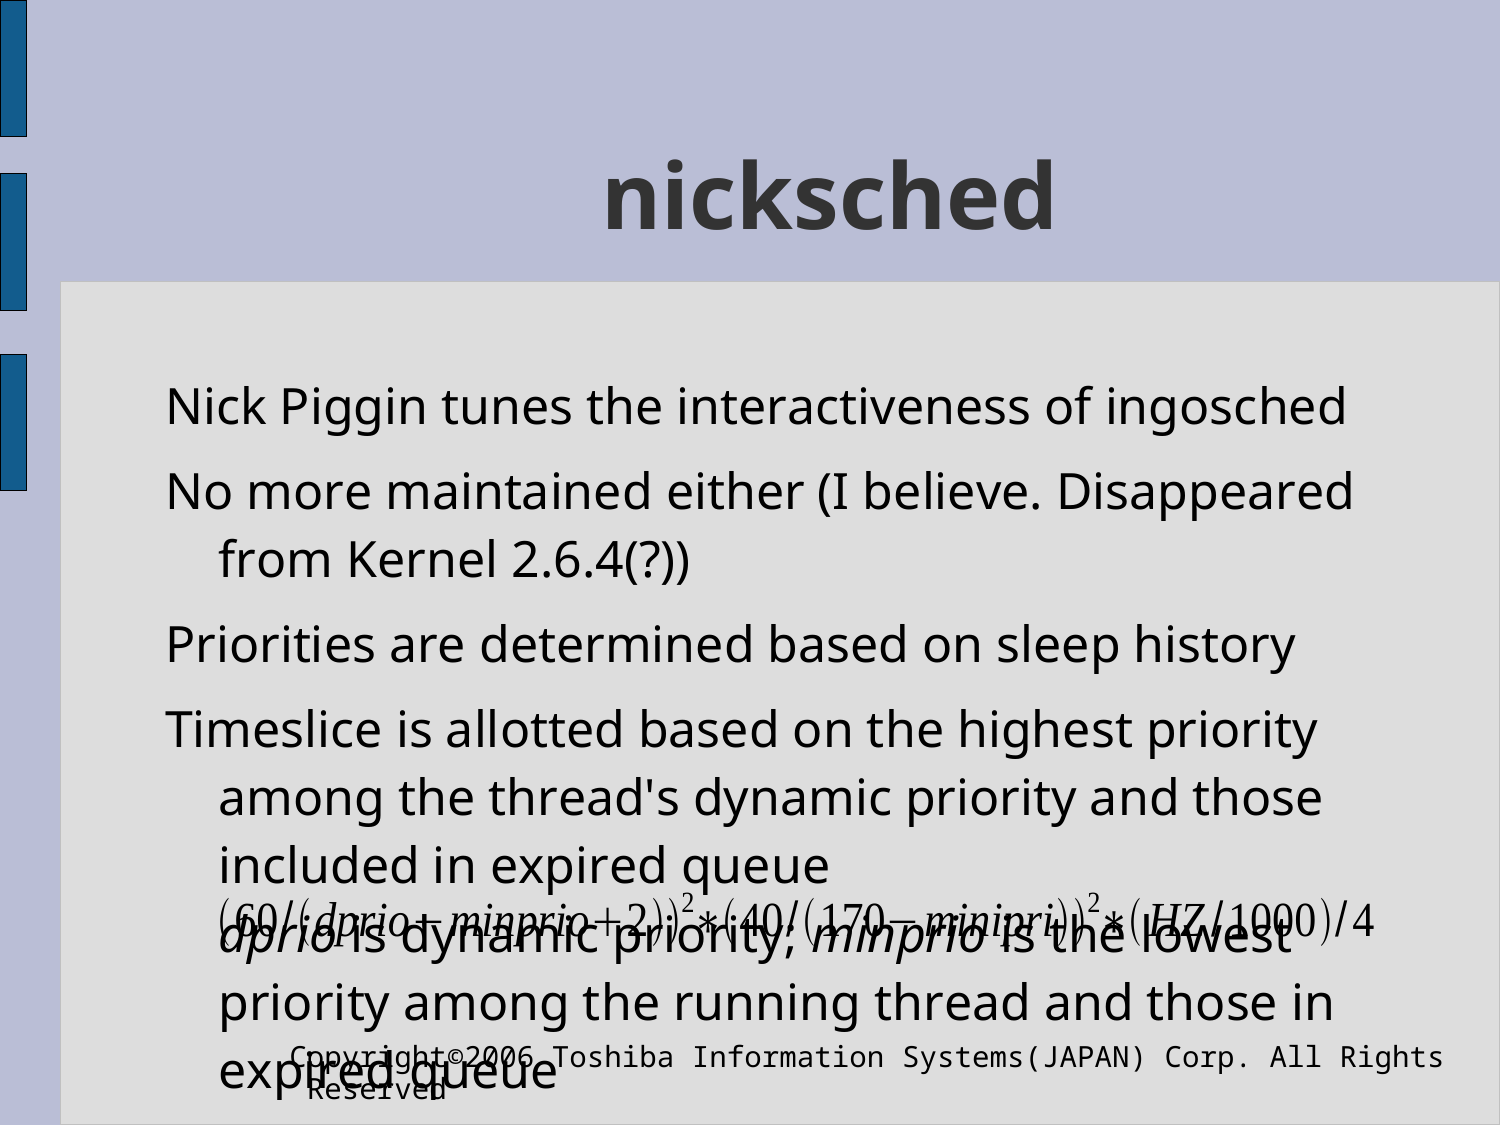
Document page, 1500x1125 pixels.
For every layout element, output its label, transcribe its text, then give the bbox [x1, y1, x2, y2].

title nicksched [225, 99, 1436, 288]
chart [206, 884, 1385, 948]
list Nick Piggin tunes the interactiveness of ingosched No more maintained either (I believe. Disappeared from Kernel 2.6.4(?)) Priorities are determined based on sleep history Timeslice is allotted based on the highest priority among the thread's dynamic priority and those included in expired queue dprio is dynamic priority; minprio is the lowest priority among the running thread and those in expired queue [132, 363, 1439, 1000]
